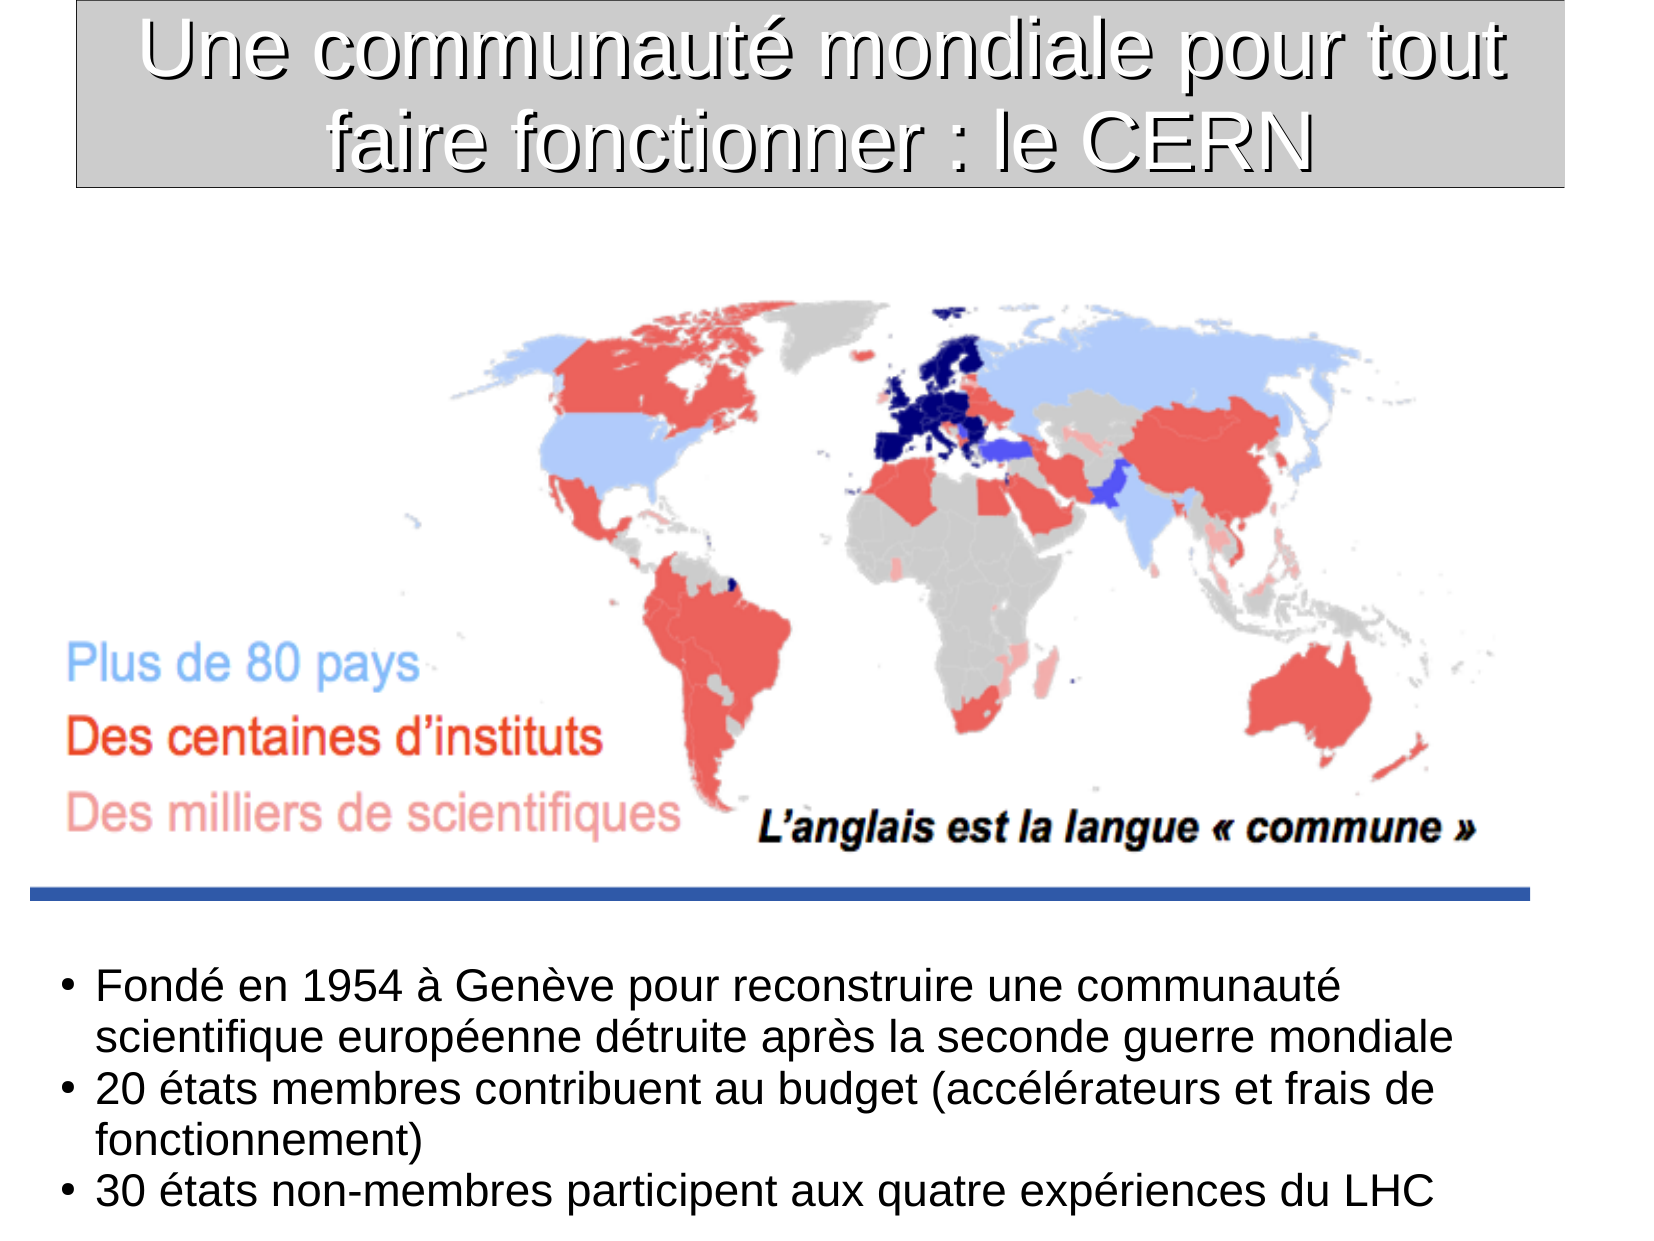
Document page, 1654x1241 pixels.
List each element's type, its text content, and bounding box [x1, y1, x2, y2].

picture [30, 225, 1531, 901]
title Une communauté mondiale pour tout faire fonctionner : le CERN [76, 0, 1565, 188]
text_box Fondé en 1954 à Genève pour reconstruire une communauté scientifique européenne détruite après la seconde guerre mondiale 20 états membres contribuent au budget (accélérateurs et frais de fonctionnement) 30 états non-membres participent aux quatre expériences du LHC [45, 952, 1576, 1224]
